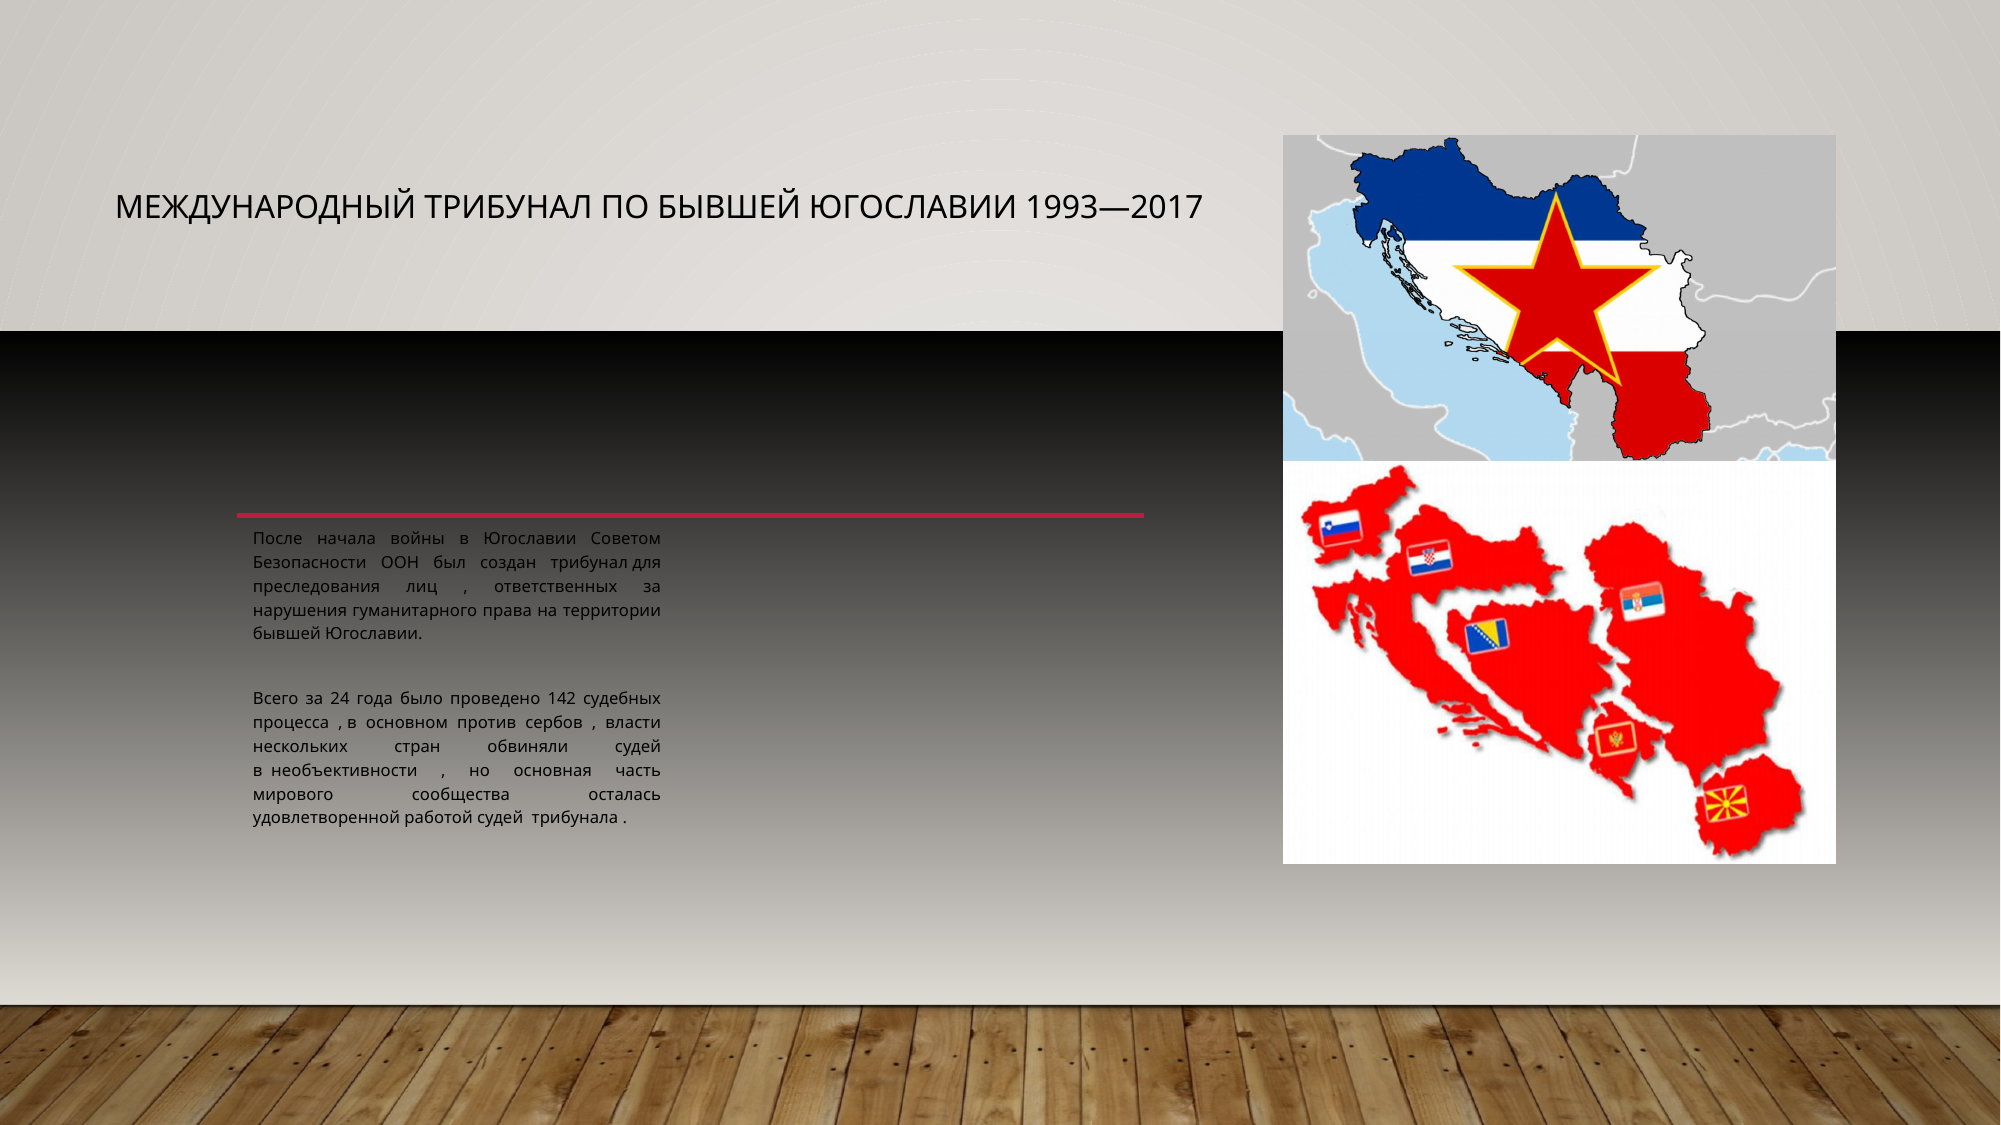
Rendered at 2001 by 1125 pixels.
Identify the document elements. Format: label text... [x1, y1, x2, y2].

picture [1283, 135, 1836, 864]
title Международный трибунал по бывшей Югославии 1993—2017 [10, 26, 1219, 265]
list После начала войны в Югославии Советом Безопасности ООН был создан трибунал для преследования лиц , ответственных за нарушения гуманитарного права на территории бывшей Югославии. Всего за 24 года было проведено 142 судебных процесса , в основном против сербов , власти нескольких стран обвиняли судей в необъективности , но основная часть мирового сообщества осталась удовлетворенной работой судей трибунала . [10, 264, 1128, 950]
